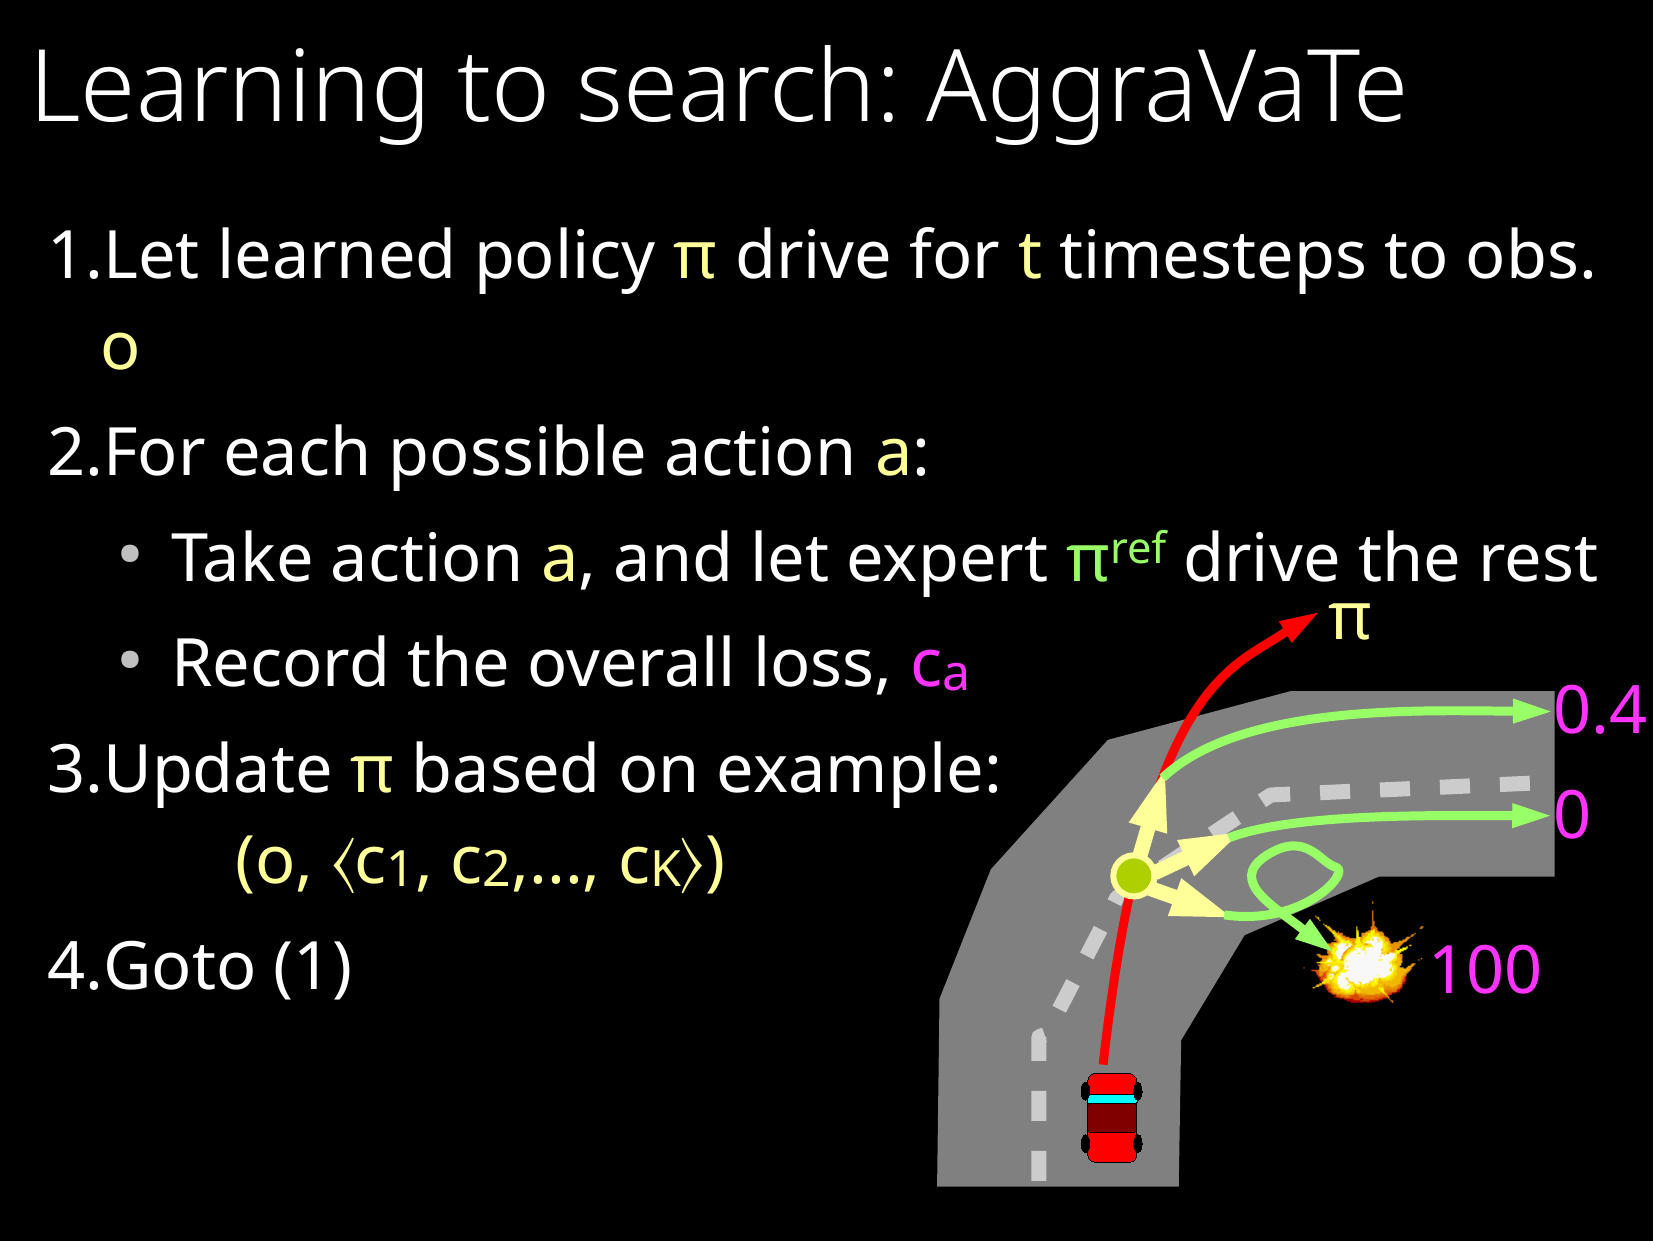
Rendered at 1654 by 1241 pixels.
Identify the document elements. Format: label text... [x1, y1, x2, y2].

title Learning to search: AggraVaTe [29, 8, 1631, 157]
list Let learned policy π drive for t timesteps to obs. o For each possible action a: Take action a, and let expert πref drive the rest Record the overall loss, ca Update π based on example: (o, 〈c1, c2,..., cK〉) Goto (1) [29, 207, 1634, 1209]
text_box [1113, 855, 1155, 897]
text_box π [1328, 568, 1415, 678]
text_box 100 [1428, 921, 1554, 1012]
text_box 0 [1553, 767, 1596, 857]
text_box 0.4 [1553, 661, 1653, 752]
